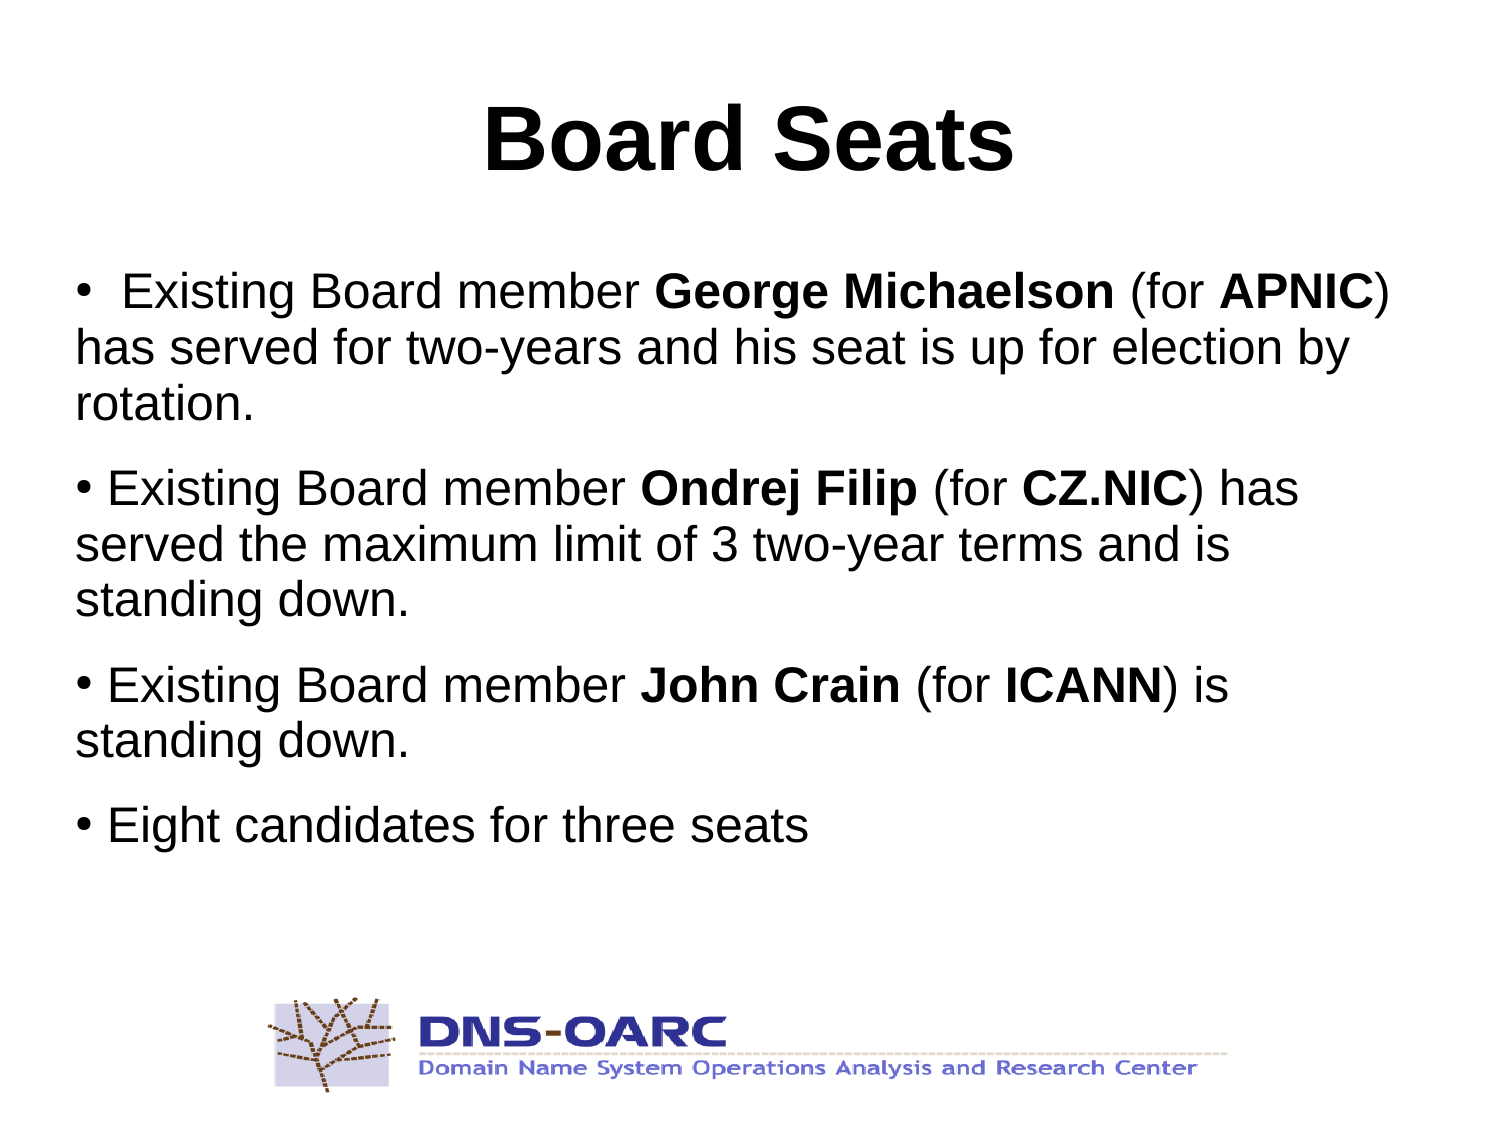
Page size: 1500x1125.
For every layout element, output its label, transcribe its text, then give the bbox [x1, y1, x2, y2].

picture [214, 991, 1259, 1099]
title Board Seats [75, 44, 1425, 233]
list Existing Board member George Michaelson (for APNIC) has served for two-years and his seat is up for election by rotation. Existing Board member Ondrej Filip (for CZ.NIC) has served the maximum limit of 3 two-year terms and is standing down. Existing Board member John Crain (for ICANN) is standing down. Eight candidates for three seats [75, 263, 1425, 916]
